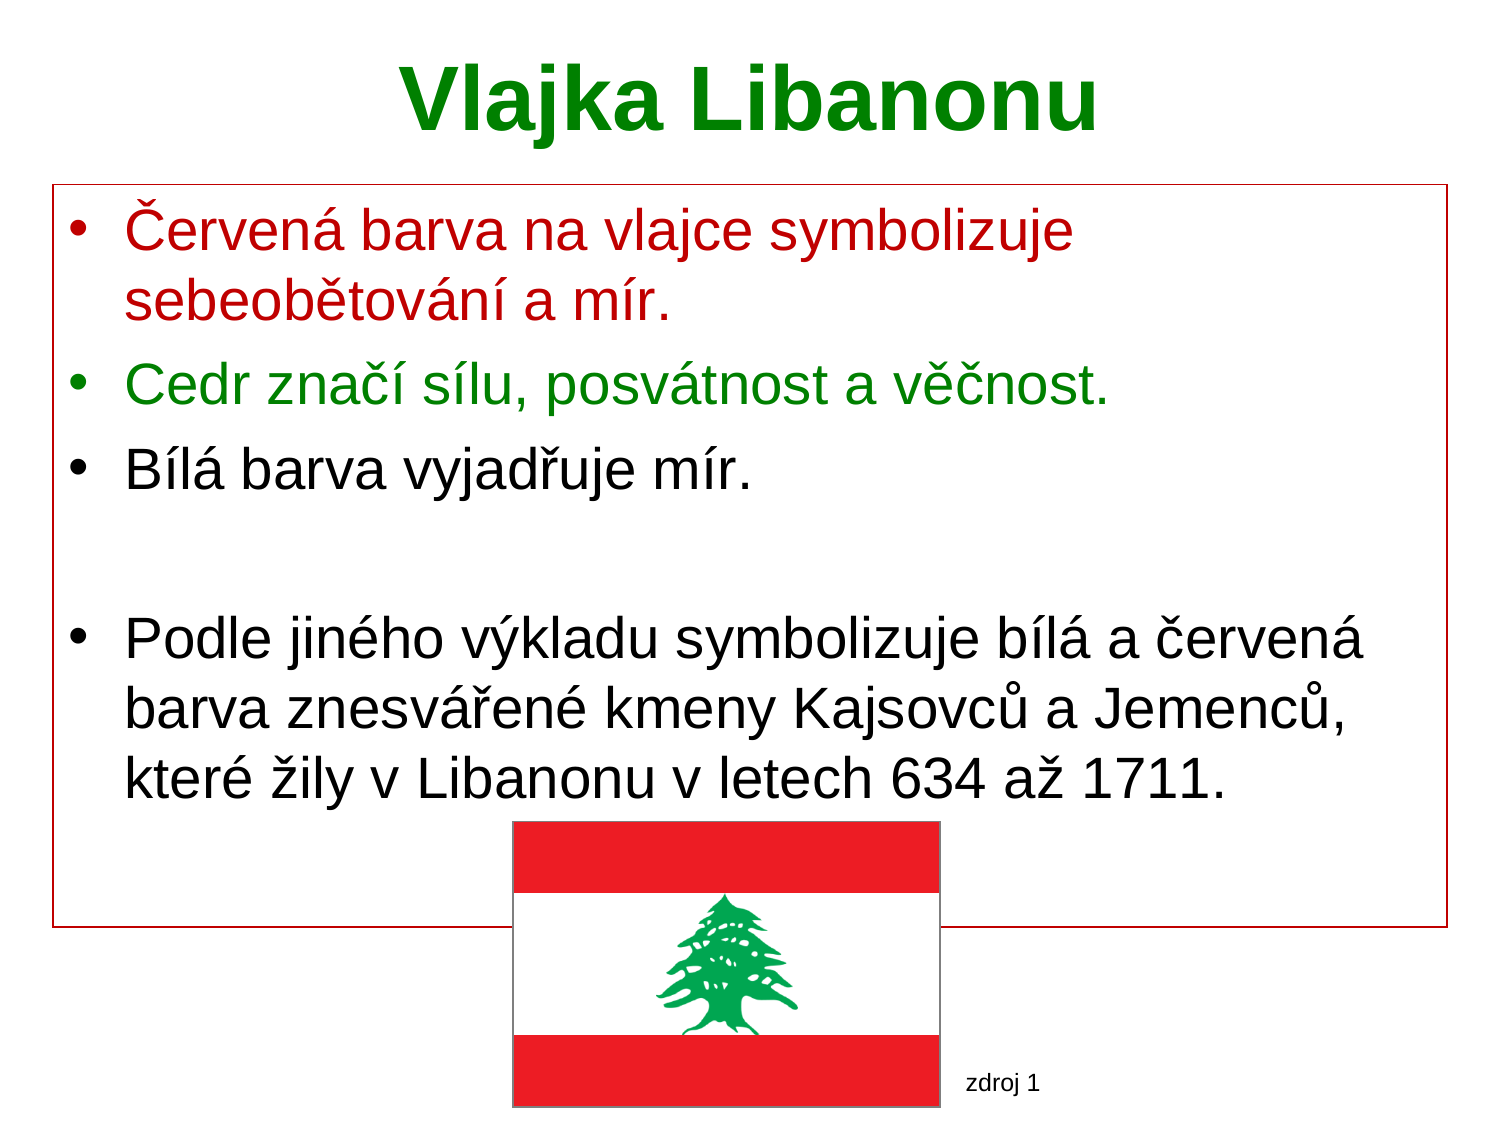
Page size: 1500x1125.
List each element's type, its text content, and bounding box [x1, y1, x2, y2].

title Vlajka Libanonu [53, 0, 1447, 184]
text_box zdroj 1 [950, 1058, 1424, 1105]
list Červená barva na vlajce symbolizuje sebeobětování a mír. Cedr značí sílu, posvátnost a věčnost. Bílá barva vyjadřuje mír. Podle jiného výkladu symbolizuje bílá a červená barva znesvářené kmeny Kajsovců a Jemenců, které žily v Libanonu v letech 634 až 1711. [53, 184, 1447, 928]
picture [513, 822, 940, 1106]
